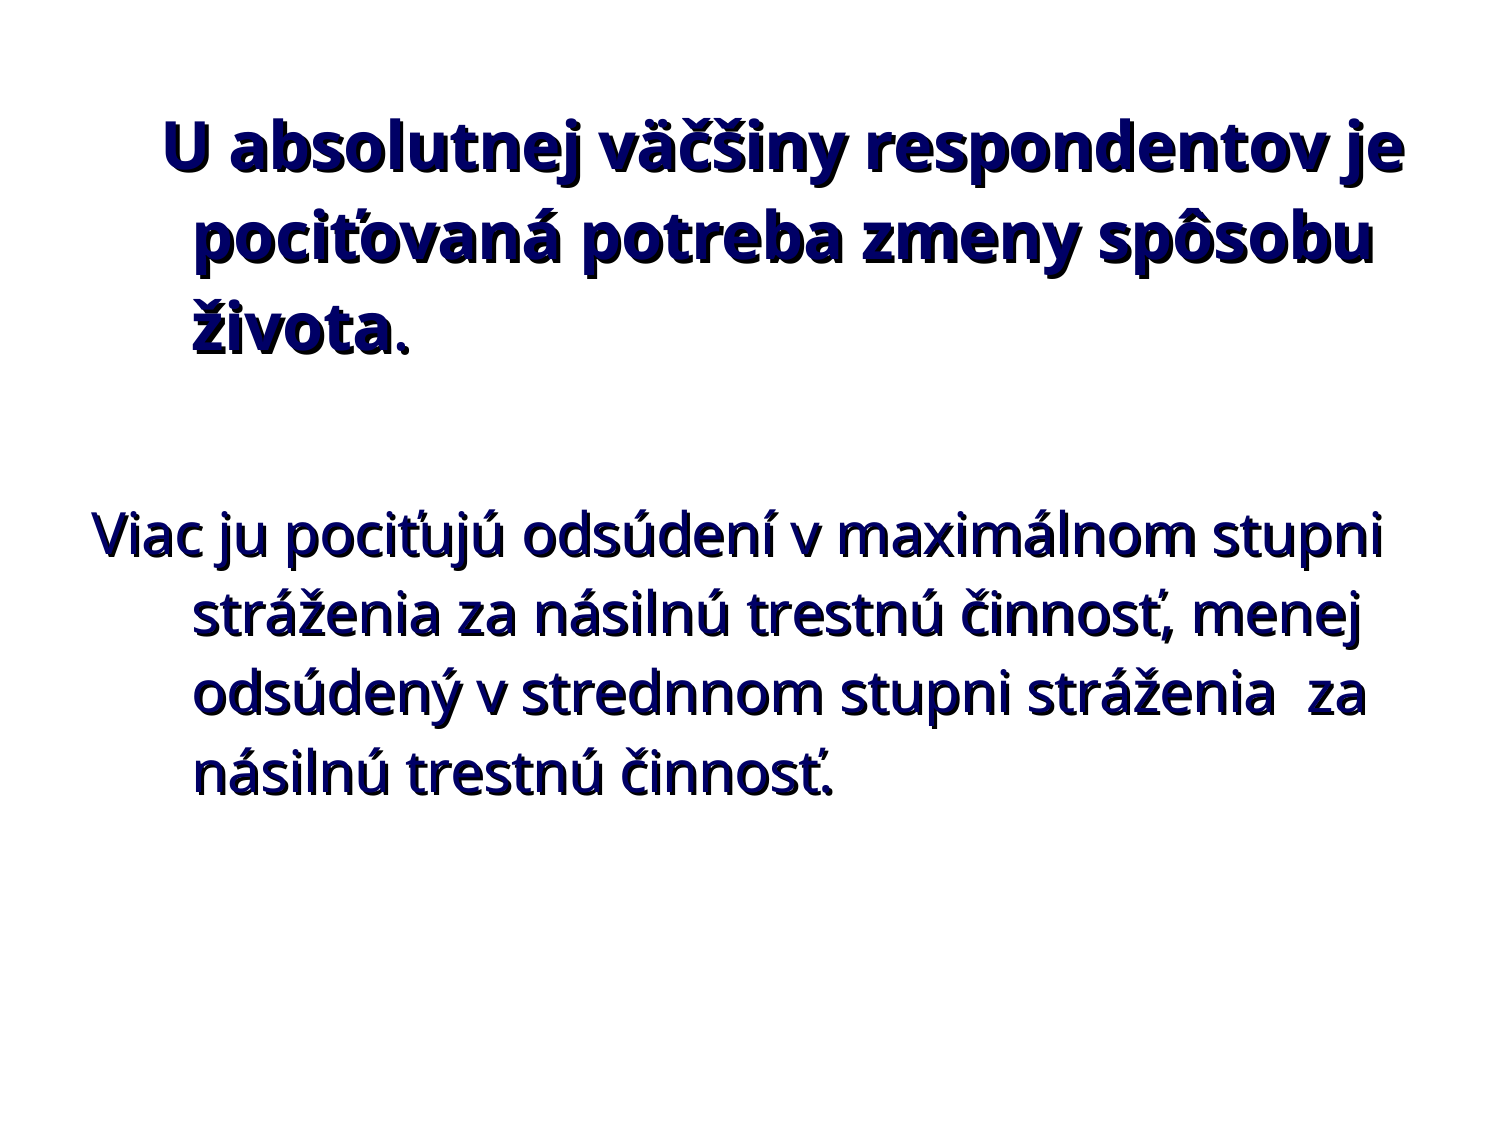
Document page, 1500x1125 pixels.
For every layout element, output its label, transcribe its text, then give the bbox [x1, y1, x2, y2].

list U absolutnej väčšiny respondentov je pociťovaná potreba zmeny spôsobu života. Viac ju pociťujú odsúdení v maximálnom stupni stráženia za násilnú trestnú činnosť, menej odsúdený v strednnom stupni stráženia za násilnú trestnú činnosť. [76, 90, 1459, 1071]
